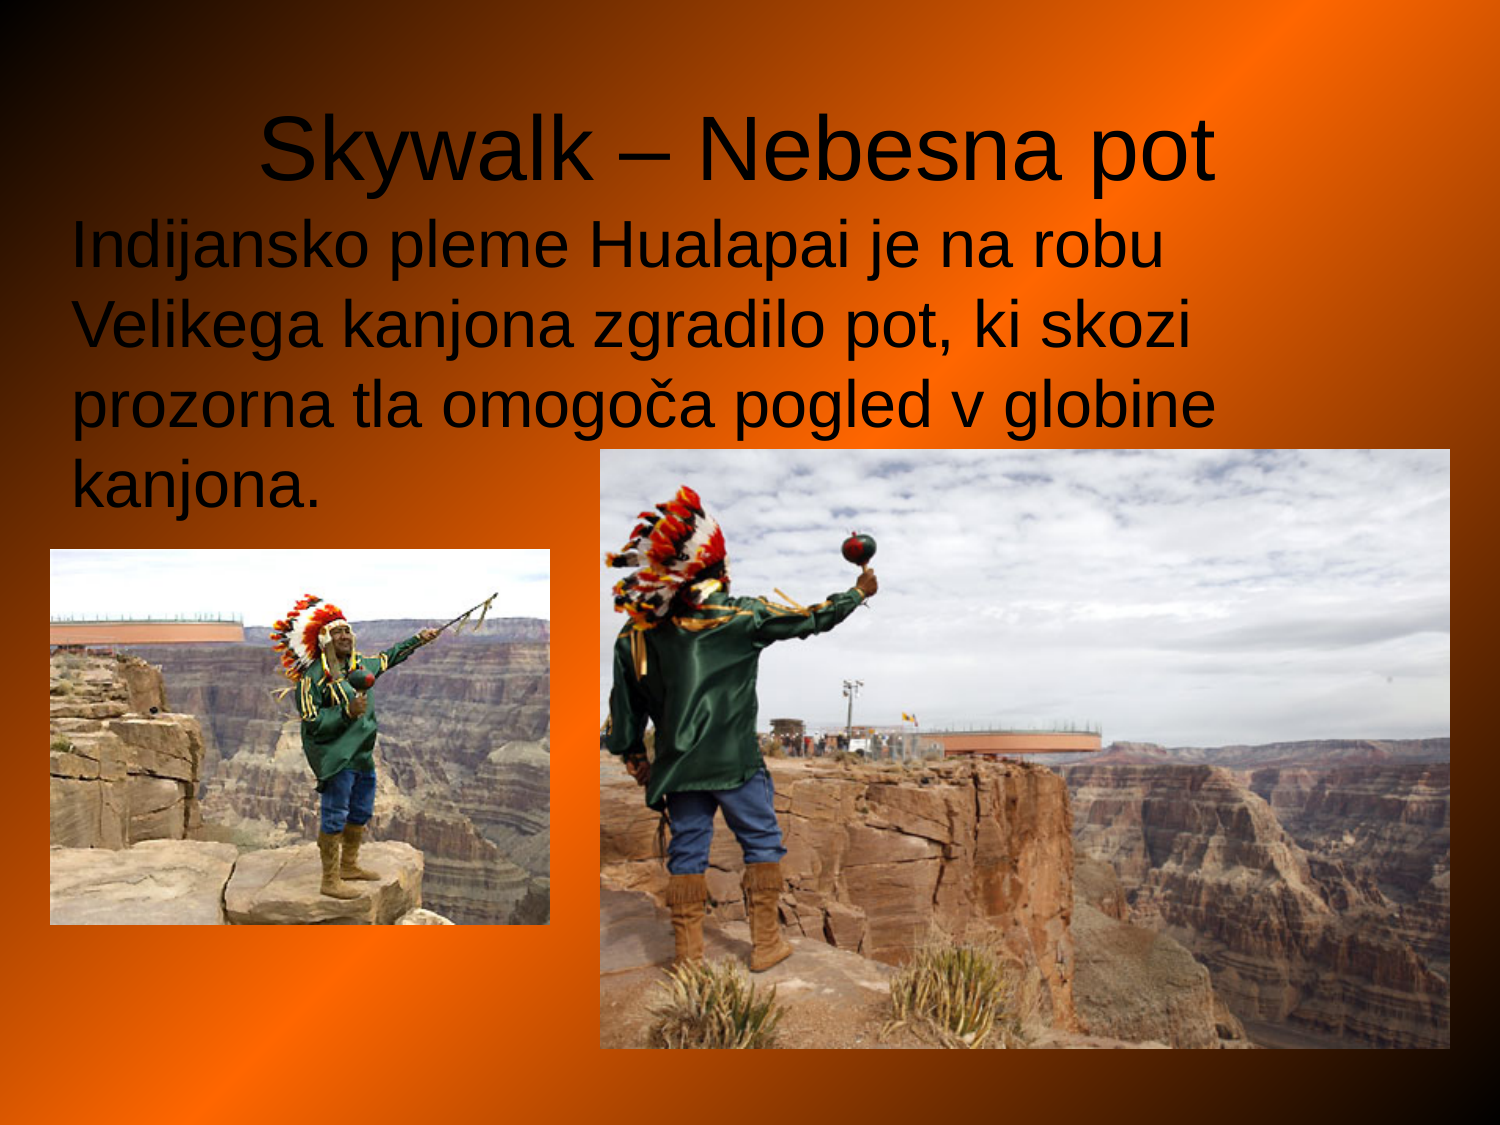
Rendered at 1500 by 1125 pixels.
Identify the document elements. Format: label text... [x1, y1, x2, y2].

picture [600, 449, 1450, 1049]
picture [50, 843, 550, 925]
title Skywalk – Nebesna pot [62, 50, 1413, 238]
list Indijansko pleme Hualapai je na robu Velikega kanjona zgradilo pot, ki skozi prozorna tla omogoča pogled v globine kanjona. [0, 99, 1350, 843]
